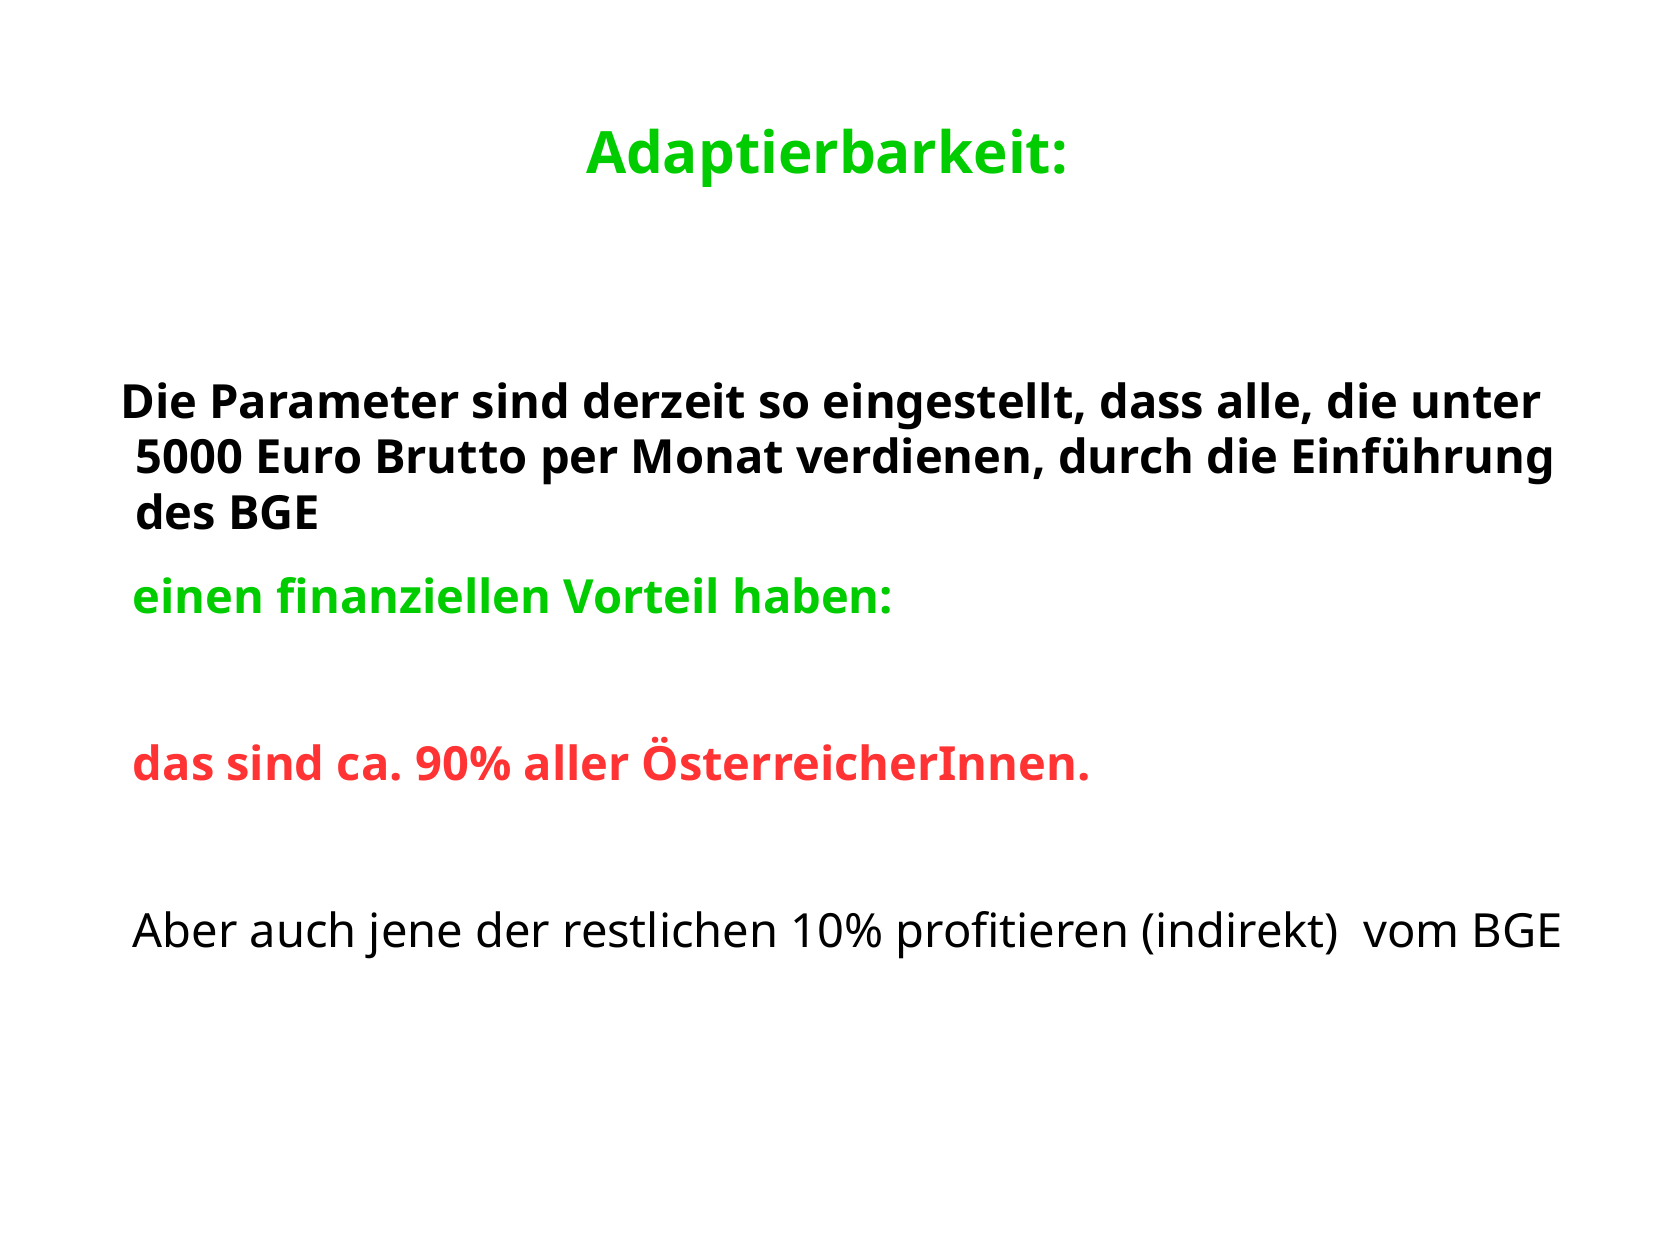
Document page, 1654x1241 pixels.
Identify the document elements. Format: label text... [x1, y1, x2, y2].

list Die Parameter sind derzeit so eingestellt, dass alle, die unter 5000 Euro Brutto per Monat verdienen, durch die Einführung des BGE einen finanziellen Vorteil haben: das sind ca. 90% aller ÖsterreicherInnen. Aber auch jene der restlichen 10% profitieren (indirekt) vom BGE [82, 290, 1571, 1010]
title Adaptierbarkeit: [82, 49, 1571, 257]
